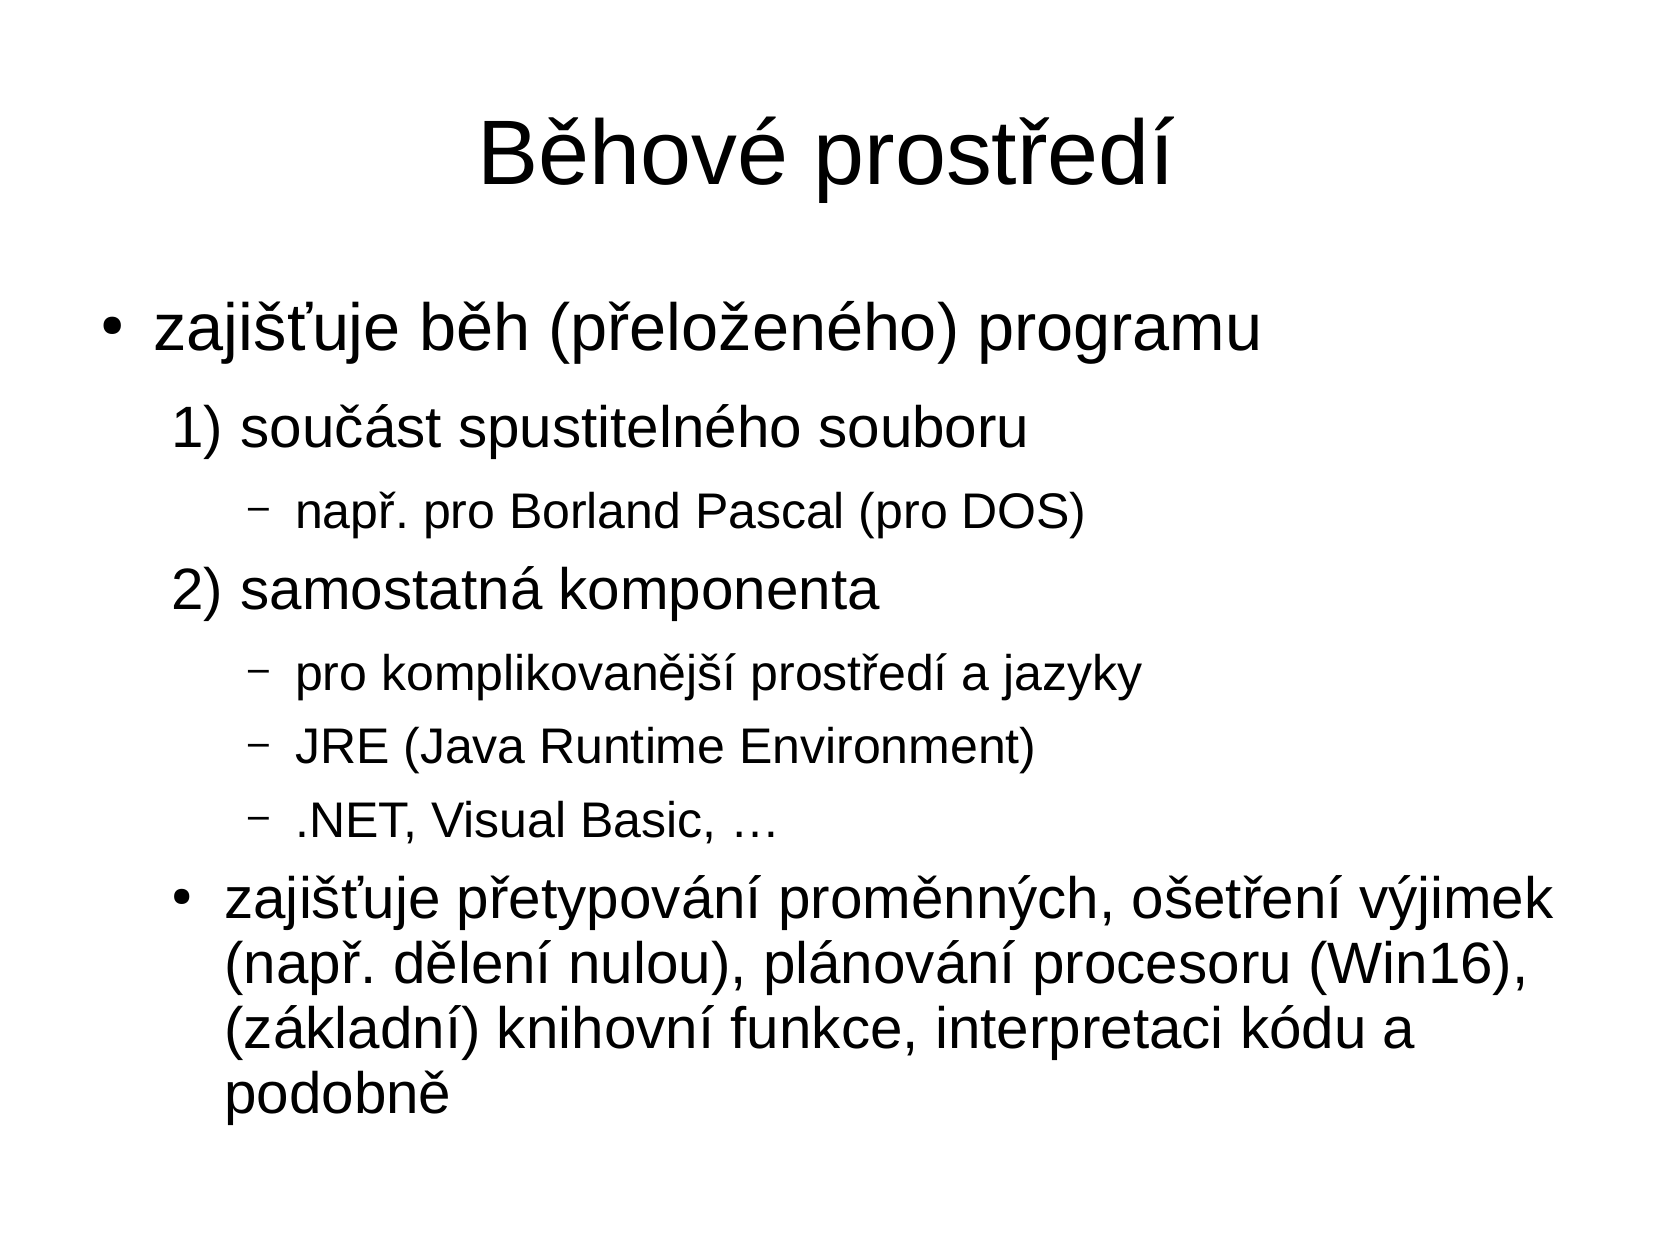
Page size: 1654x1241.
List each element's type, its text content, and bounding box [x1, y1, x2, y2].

list zajišťuje běh (přeloženého) programu součást spustitelného souboru např. pro Borland Pascal (pro DOS) samostatná komponenta pro komplikovanější prostředí a jazyky JRE (Java Runtime Environment) .NET, Visual Basic, … zajišťuje přetypování proměnných, ošetření výjimek (např. dělení nulou), plánování procesoru (Win16), (základní) knihovní funkce, interpretaci kódu a podobně [82, 290, 1571, 1125]
title Běhové prostředí [82, 56, 1571, 250]
